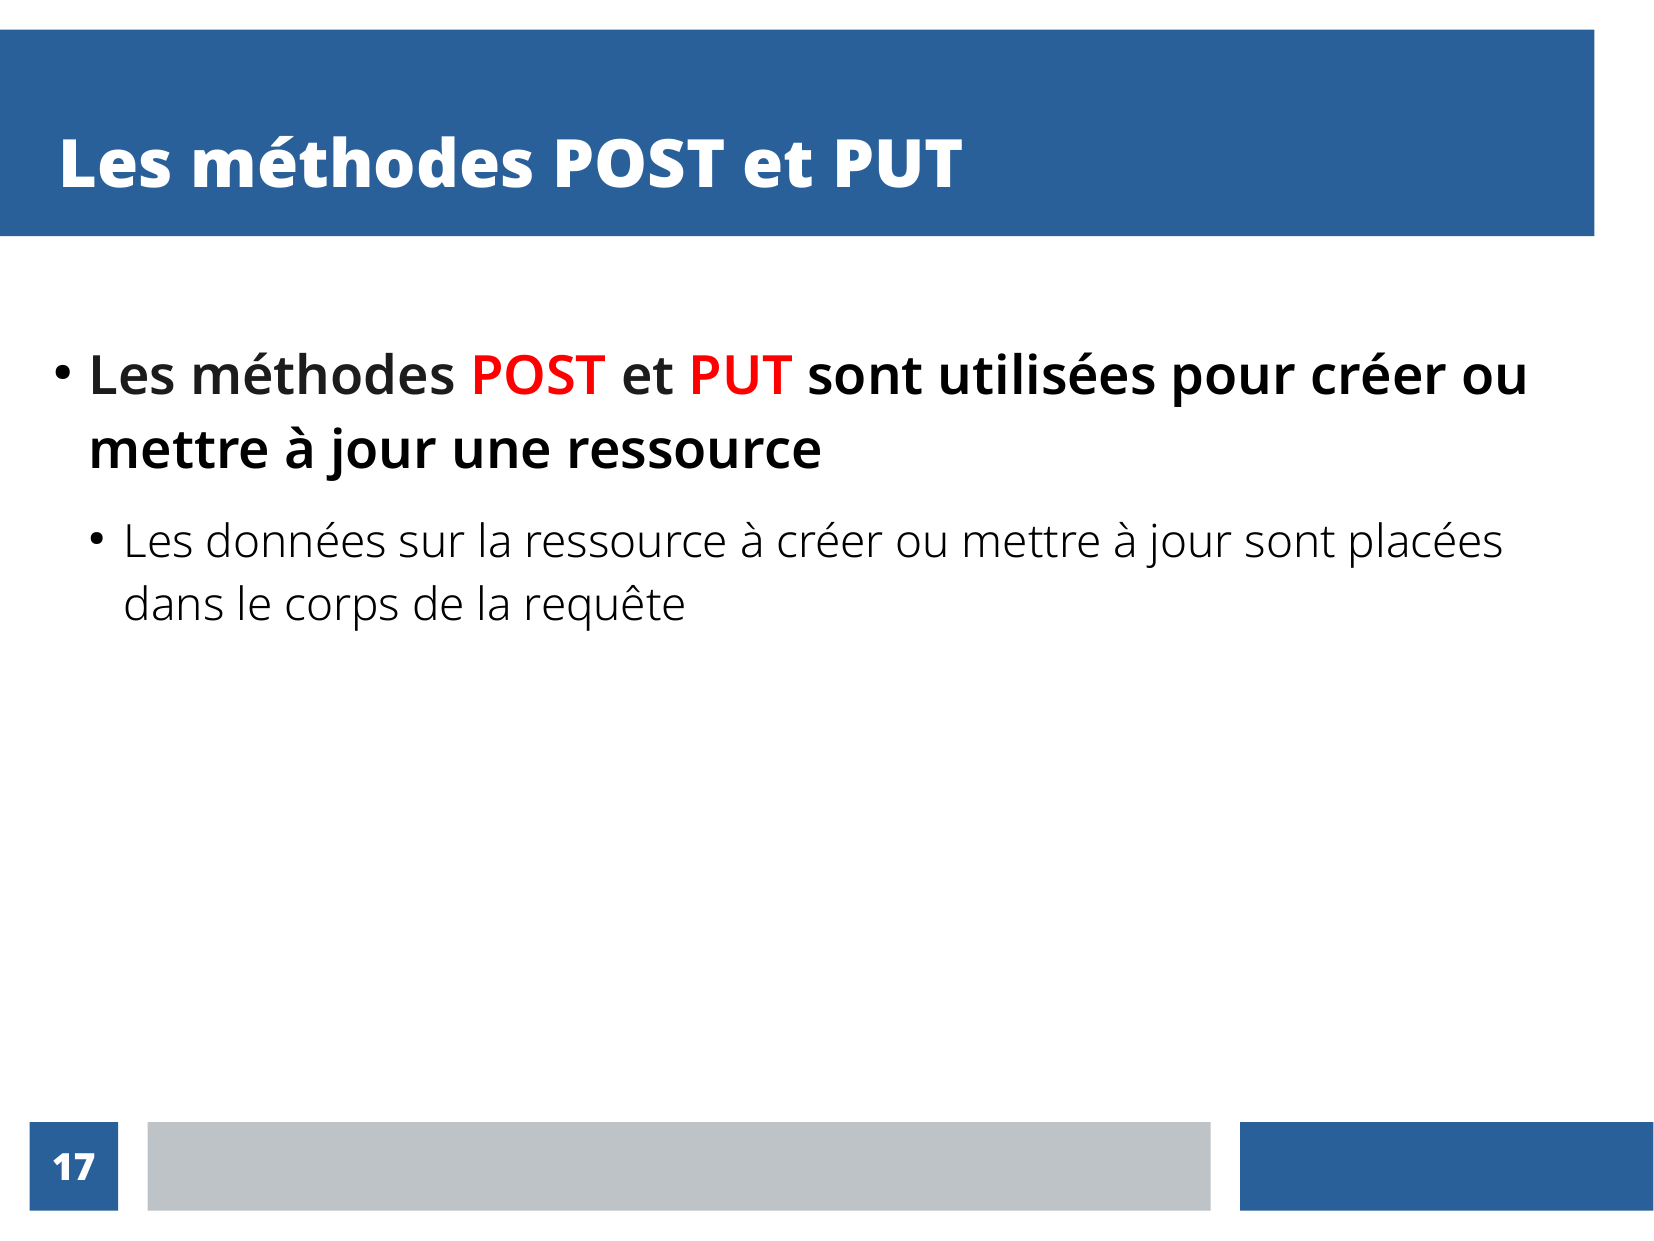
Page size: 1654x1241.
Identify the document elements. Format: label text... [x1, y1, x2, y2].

title Les méthodes POST et PUT [59, 59, 1595, 207]
list Les méthodes POST et PUT sont utilisées pour créer ou mettre à jour une ressource Les données sur la ressource à créer ou mettre à jour sont placées dans le corps de la requête [53, 336, 1560, 656]
